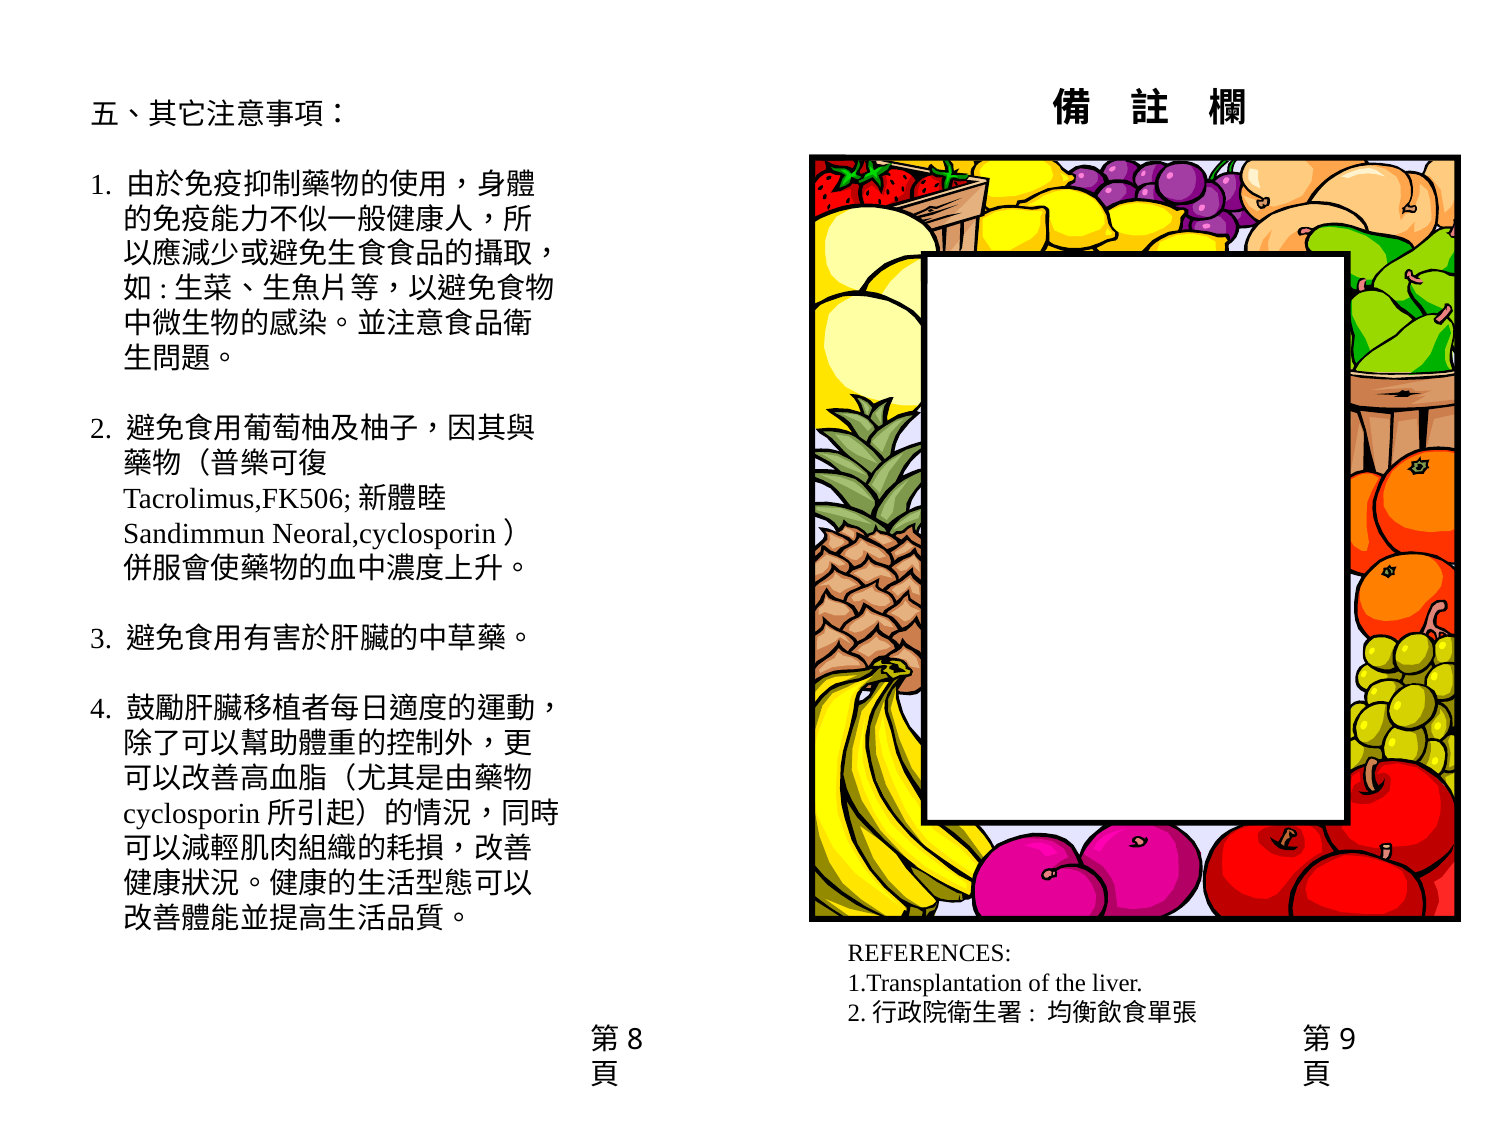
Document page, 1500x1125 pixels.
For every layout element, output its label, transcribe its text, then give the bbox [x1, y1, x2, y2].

text_box 第9頁 [1287, 1012, 1401, 1063]
list 備 註 欄 [800, 75, 1488, 138]
text_box 五、其它注意事項： 1. 由於免疫抑制藥物的使用，身體的免疫能力不似一般健康人，所以應減少或避免生食食品的攝取，如:生菜、生魚片等，以避免食物中微生物的感染。並注意食品衛生問題。 2. 避免食用葡萄柚及柚子，因其與藥物（普樂可復Tacrolimus,FK506;新體睦Sandimmun Neoral,cyclosporin）併服會使藥物的血中濃度上升。 3. 避免食用有害於肝臟的中草藥。 4. 鼓勵肝臟移植者每日適度的運動，除了可以幫助體重的控制外，更可以改善高血脂（尤其是由藥物cyclosporin所引起）的情況，同時可以減輕肌肉組織的耗損，改善健康狀況。健康的生活型態可以改善體能並提高生活品質。 [75, 87, 576, 1013]
text_box REFERENCES: 1.Transplantation of the liver. 2.行政院衛生署: 均衡飲食單張 [832, 928, 1196, 1034]
picture [809, 148, 1469, 929]
text_box 第8頁 [575, 1012, 688, 1063]
